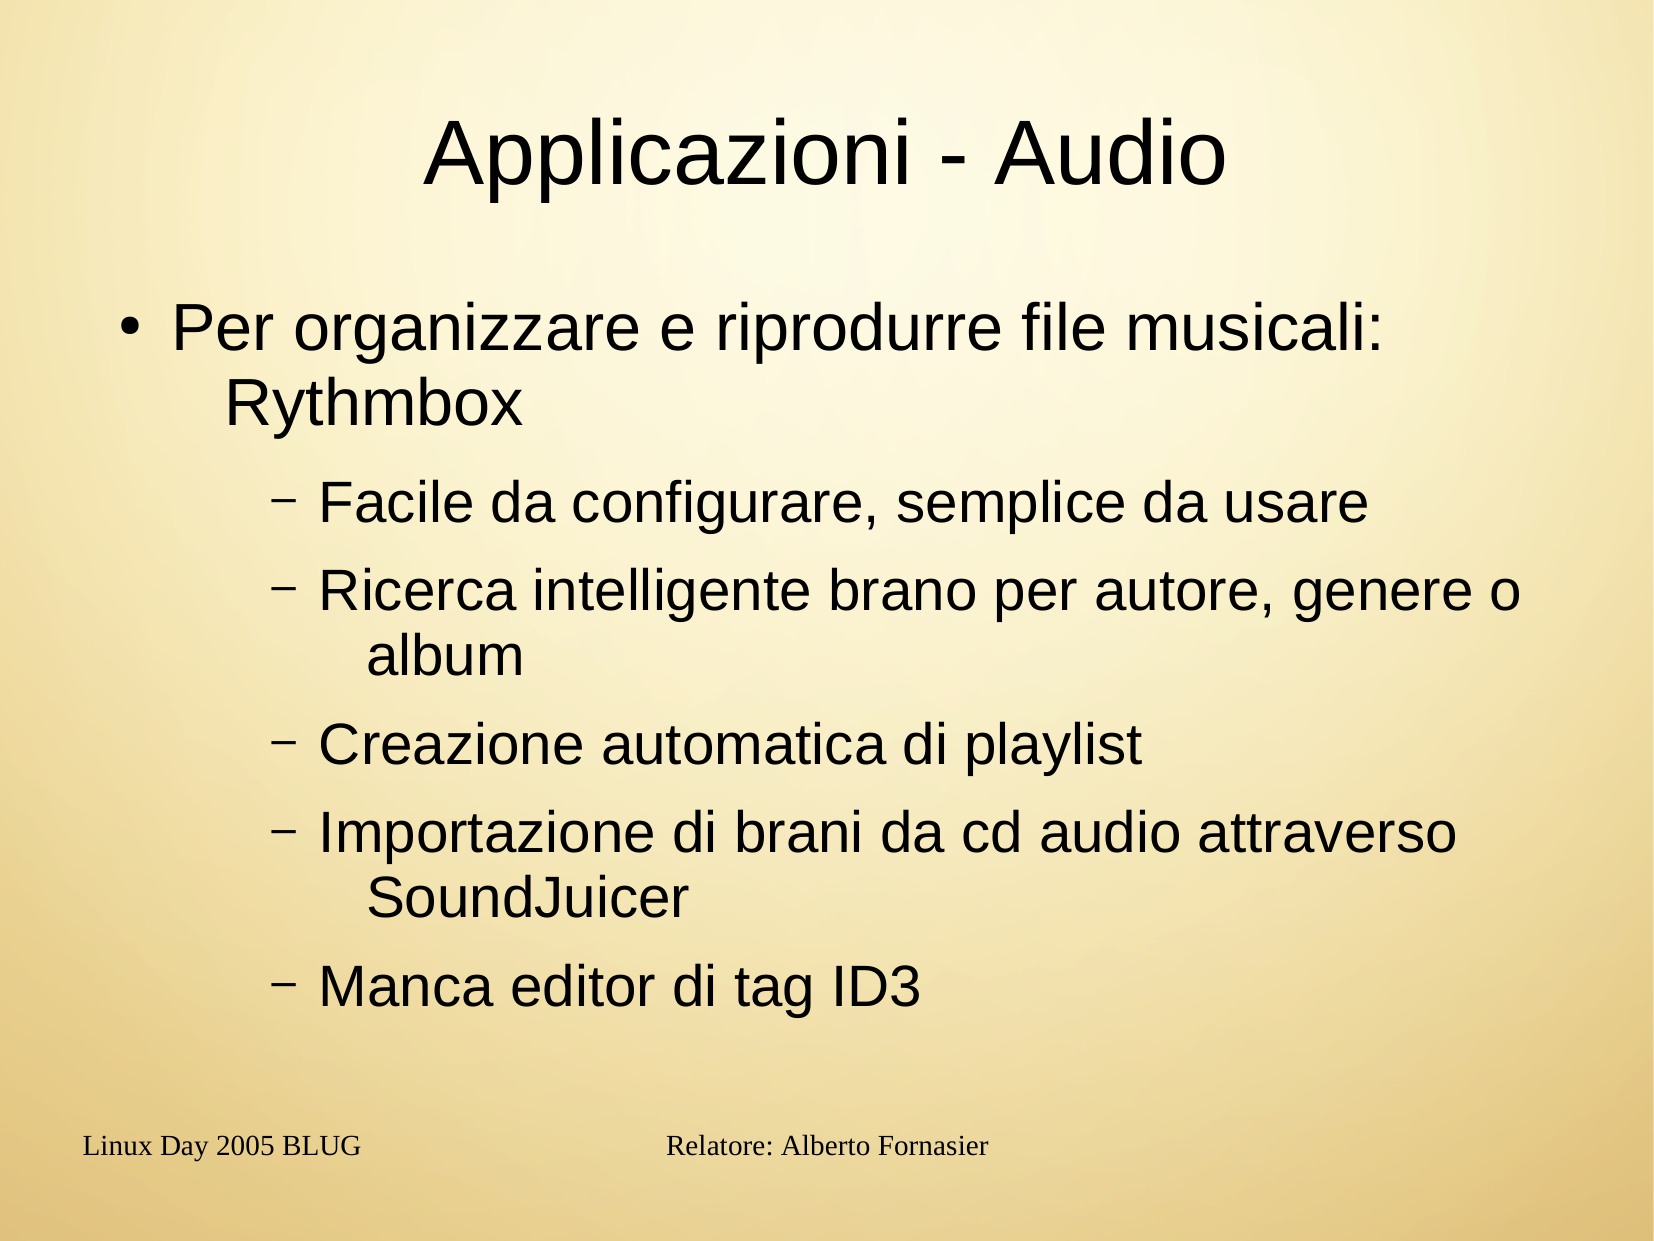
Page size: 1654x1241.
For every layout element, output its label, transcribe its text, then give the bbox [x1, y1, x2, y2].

picture [0, 0, 1654, 1241]
title Applicazioni - Audio [82, 49, 1571, 257]
list Per organizzare e riprodurre file musicali: Rythmbox Facile da configurare, semplice da usare Ricerca intelligente brano per autore, genere o album Creazione automatica di playlist Importazione di brani da cd audio attraverso SoundJuicer Manca editor di tag ID3 [82, 290, 1571, 1109]
